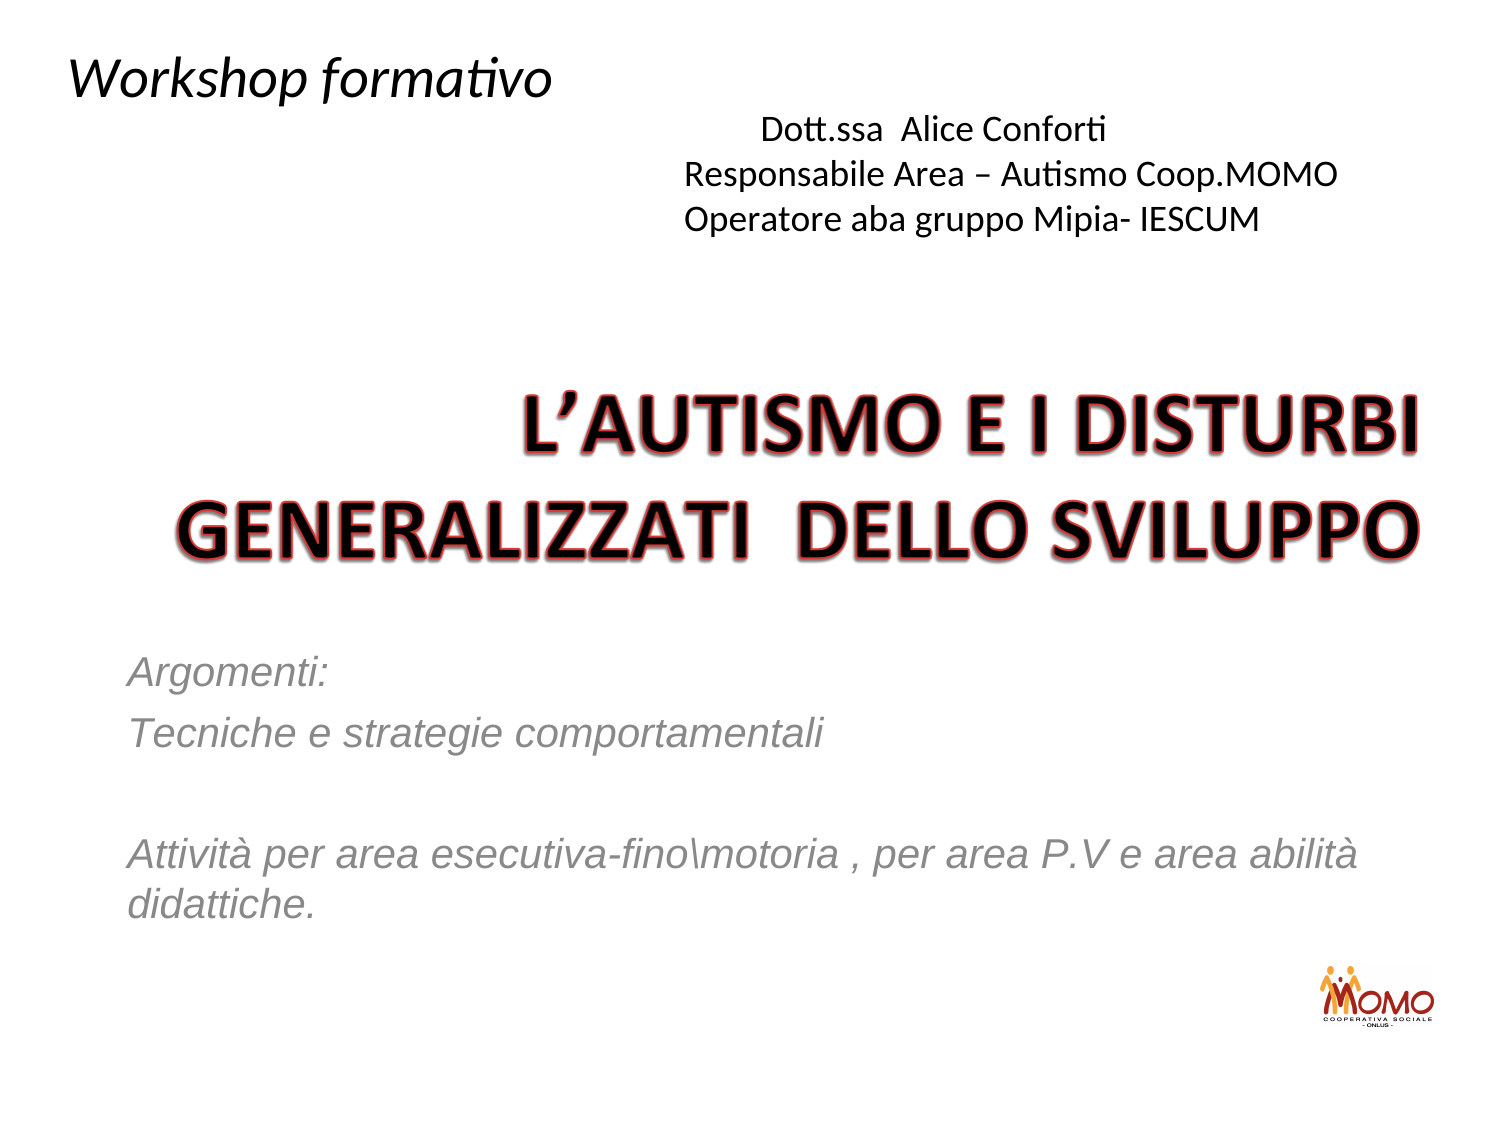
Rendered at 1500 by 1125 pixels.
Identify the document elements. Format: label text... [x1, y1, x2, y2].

text_box Dott.ssa Alice Conforti Responsabile Area – Autismo Coop.MOMO Operatore aba gruppo Mipia- IESCUM [669, 96, 1437, 247]
text_box Workshop formativo [53, 31, 1129, 117]
picture [1320, 966, 1434, 1028]
picture [111, 352, 1437, 595]
text_box Argomenti: Tecniche e strategie comportamentali Attività per area esecutiva-fino\motoria , per area P.V e area abilità didattiche. [112, 637, 1424, 971]
